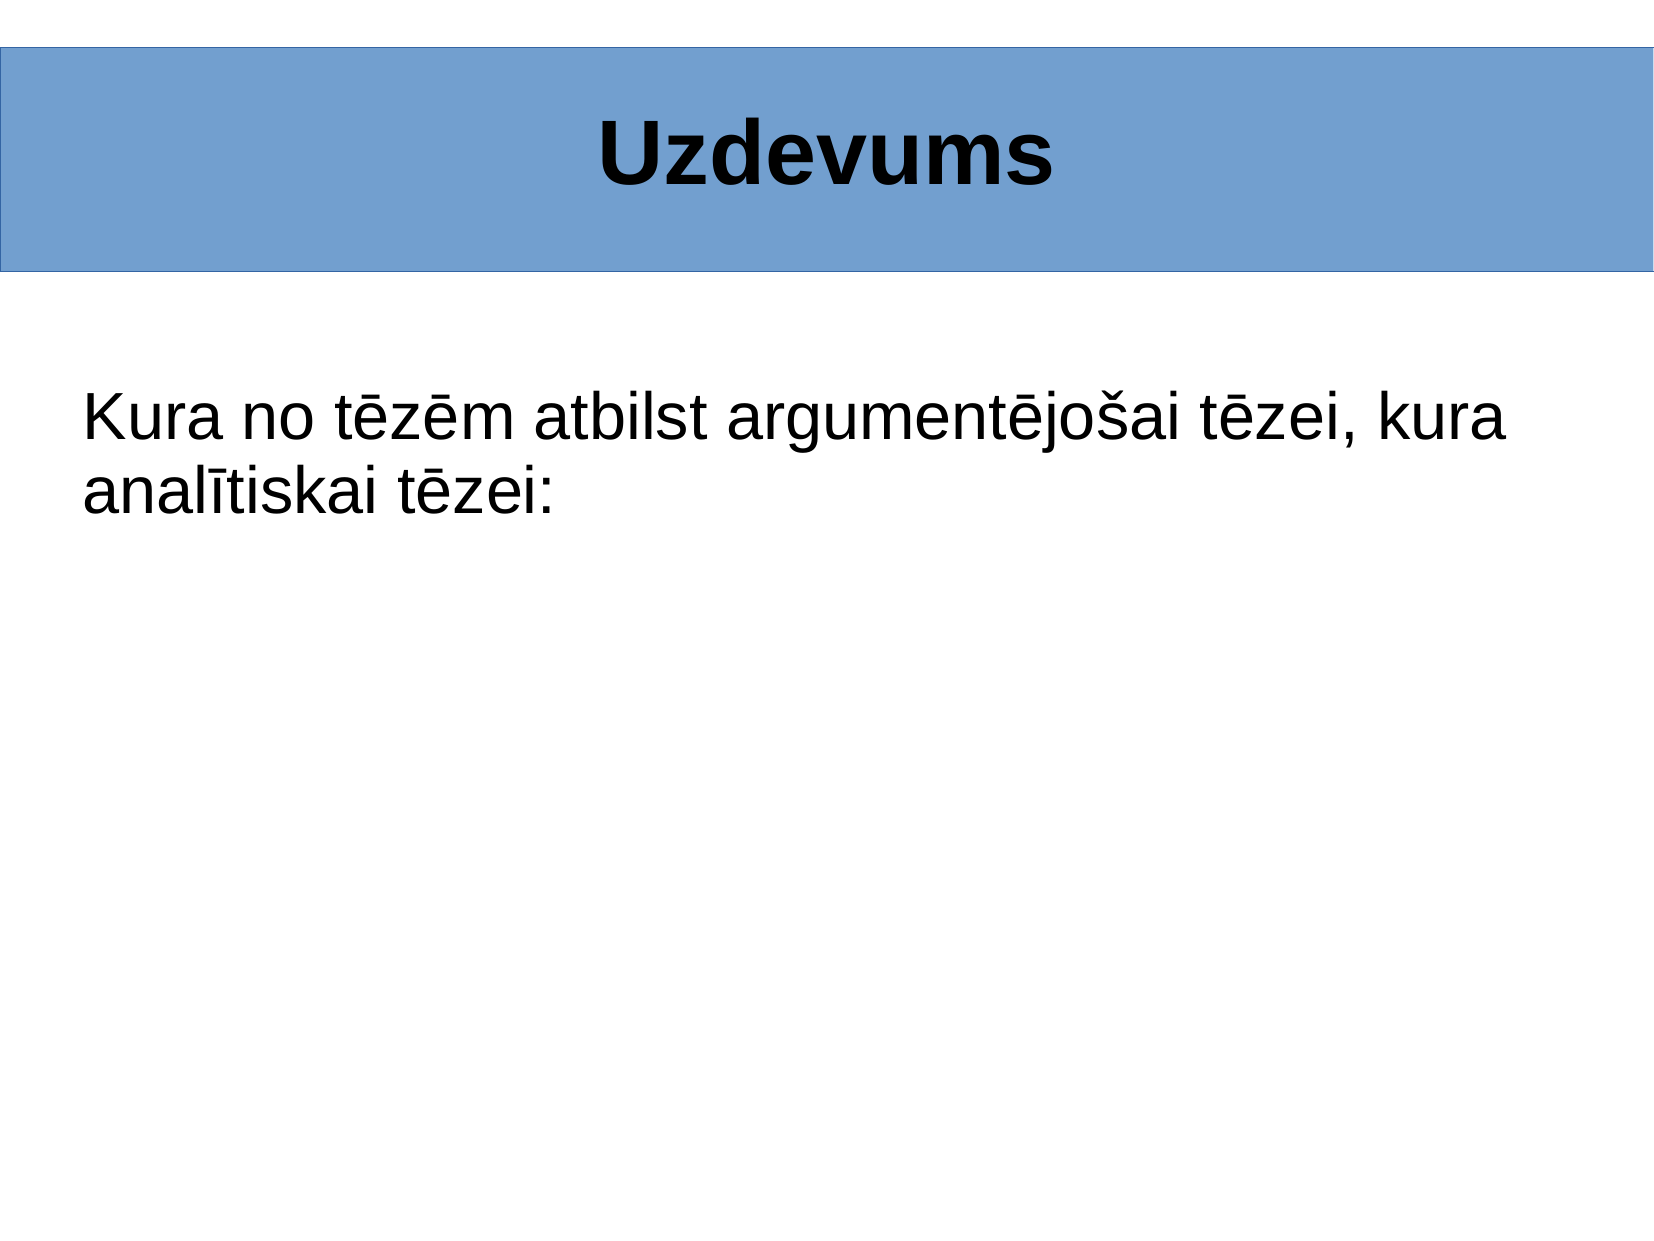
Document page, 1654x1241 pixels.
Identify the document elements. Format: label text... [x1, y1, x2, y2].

title Uzdevums [82, 49, 1571, 257]
text_box [0, 47, 1654, 272]
list Kura no tēzēm atbilst argumentējošai tēzei, kura analītiskai tēzei: [82, 378, 1619, 1099]
